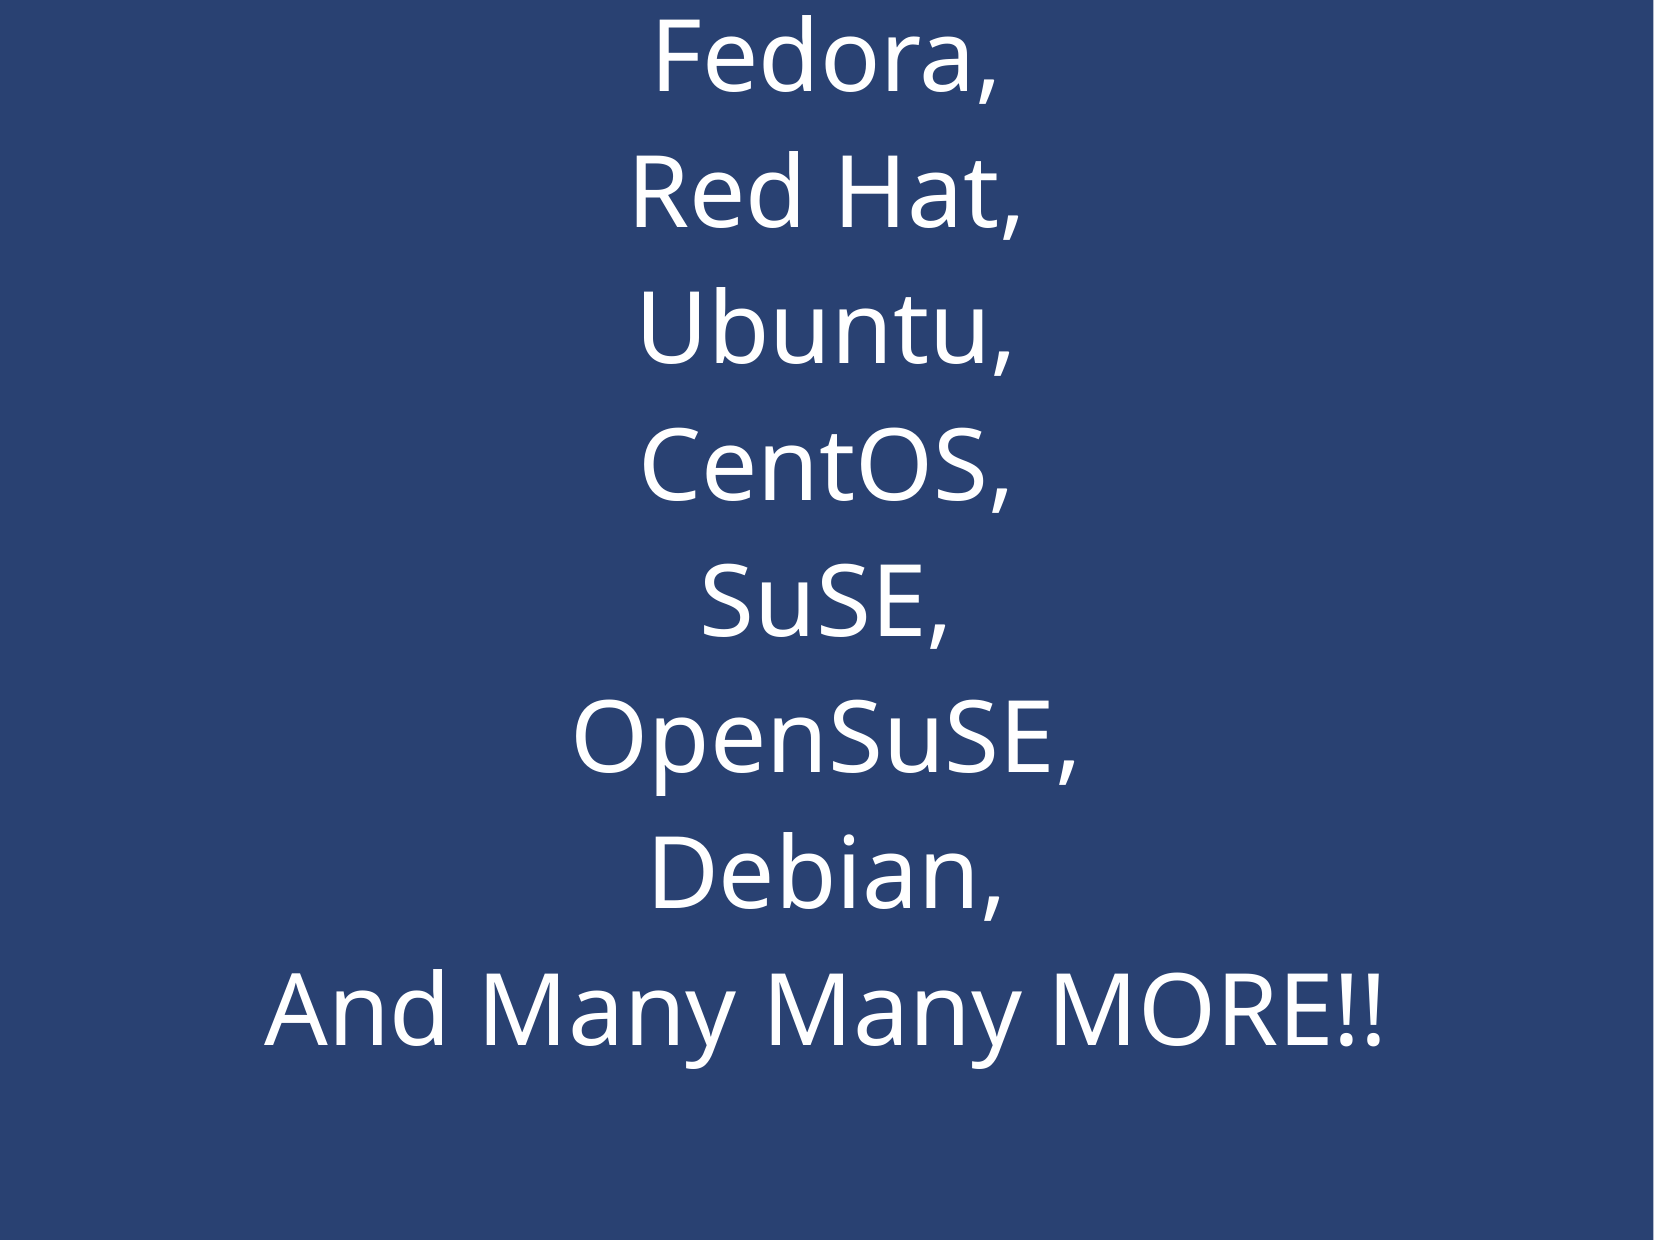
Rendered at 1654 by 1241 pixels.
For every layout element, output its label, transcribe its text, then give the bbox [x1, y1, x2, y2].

subtitle Fedora, Red Hat, Ubuntu, CentOS, SuSE, OpenSuSE, Debian, And Many Many MORE!! [82, 49, 1571, 1109]
